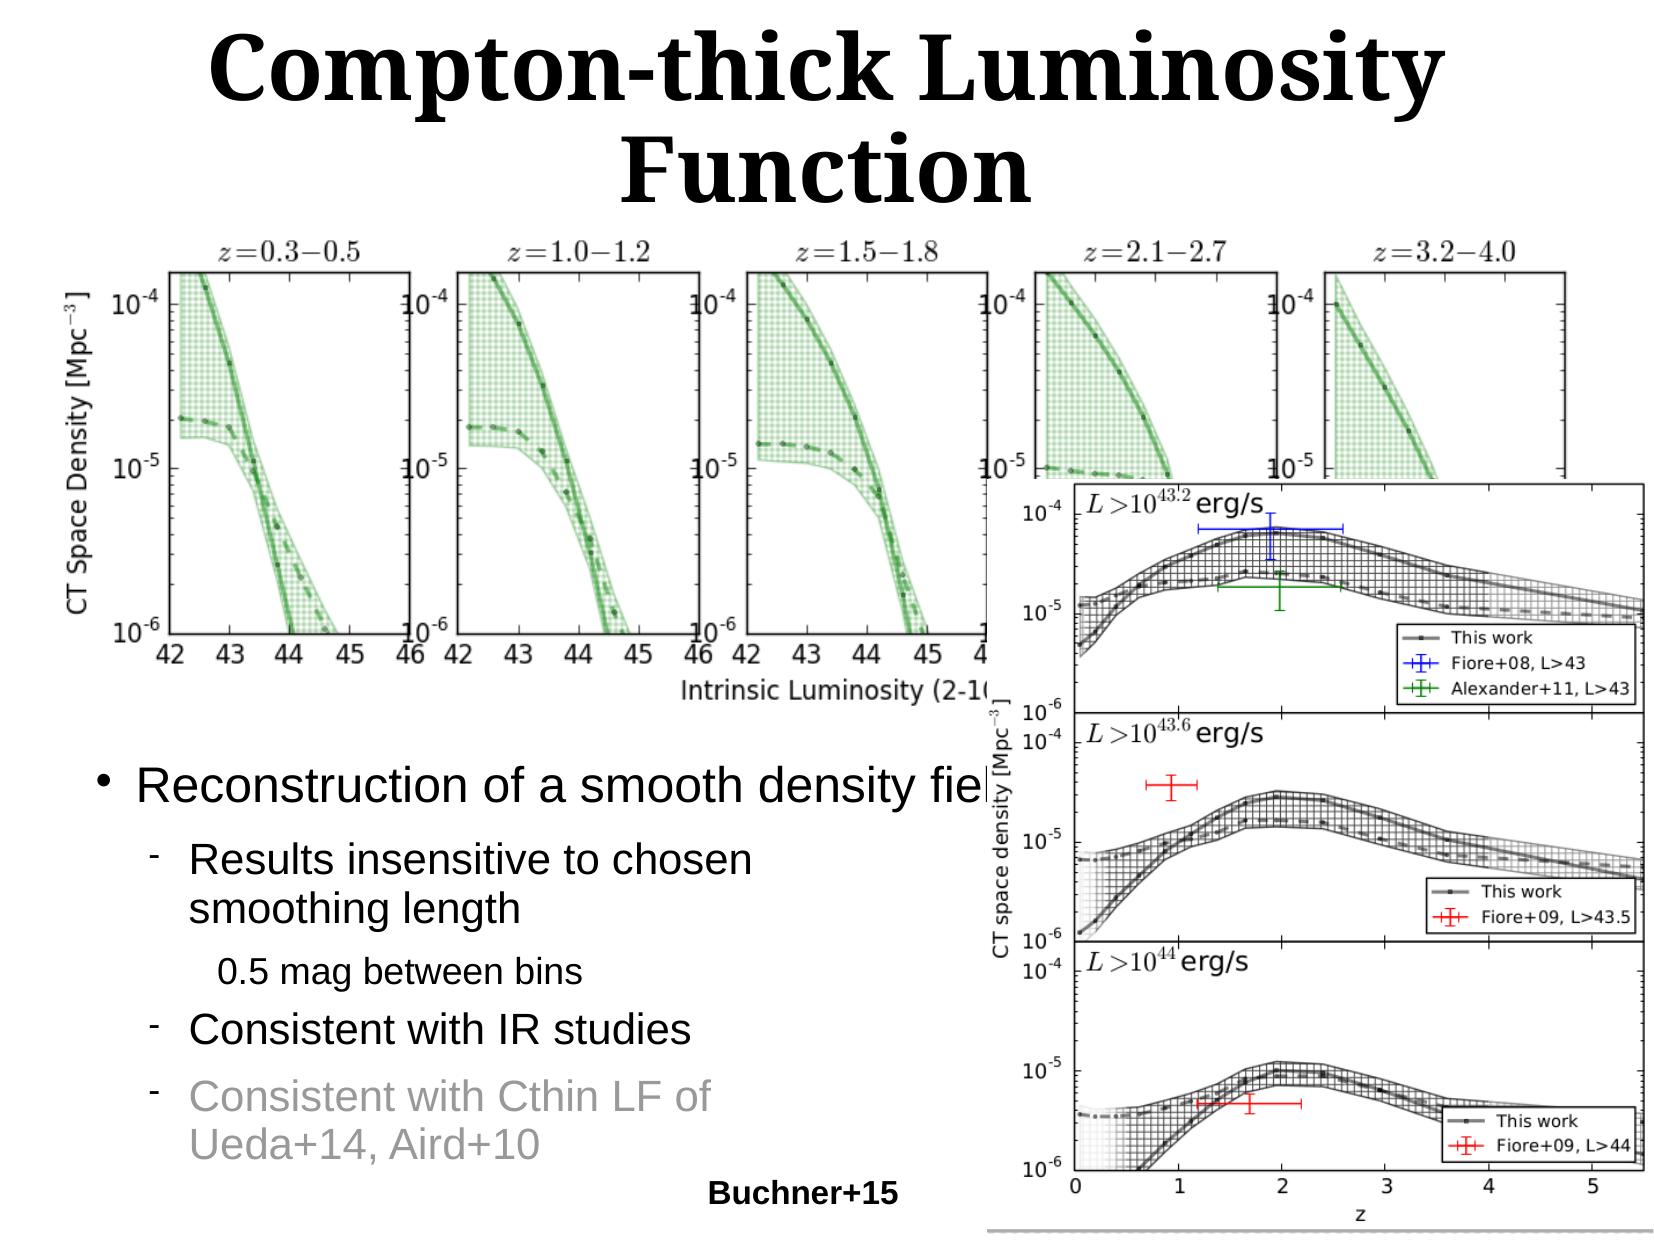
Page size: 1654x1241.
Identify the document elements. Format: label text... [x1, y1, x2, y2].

picture [49, 224, 1654, 1235]
title Compton-thick Luminosity Function [82, 47, 1571, 189]
list Reconstruction of a smooth density field Results insensitive to chosen smoothing length 0.5 mag between bins Consistent with IR studies Consistent with Cthin LF of Ueda+14, Aird+10 [82, 753, 987, 1171]
text_box Buchner+15 [690, 1170, 987, 1226]
